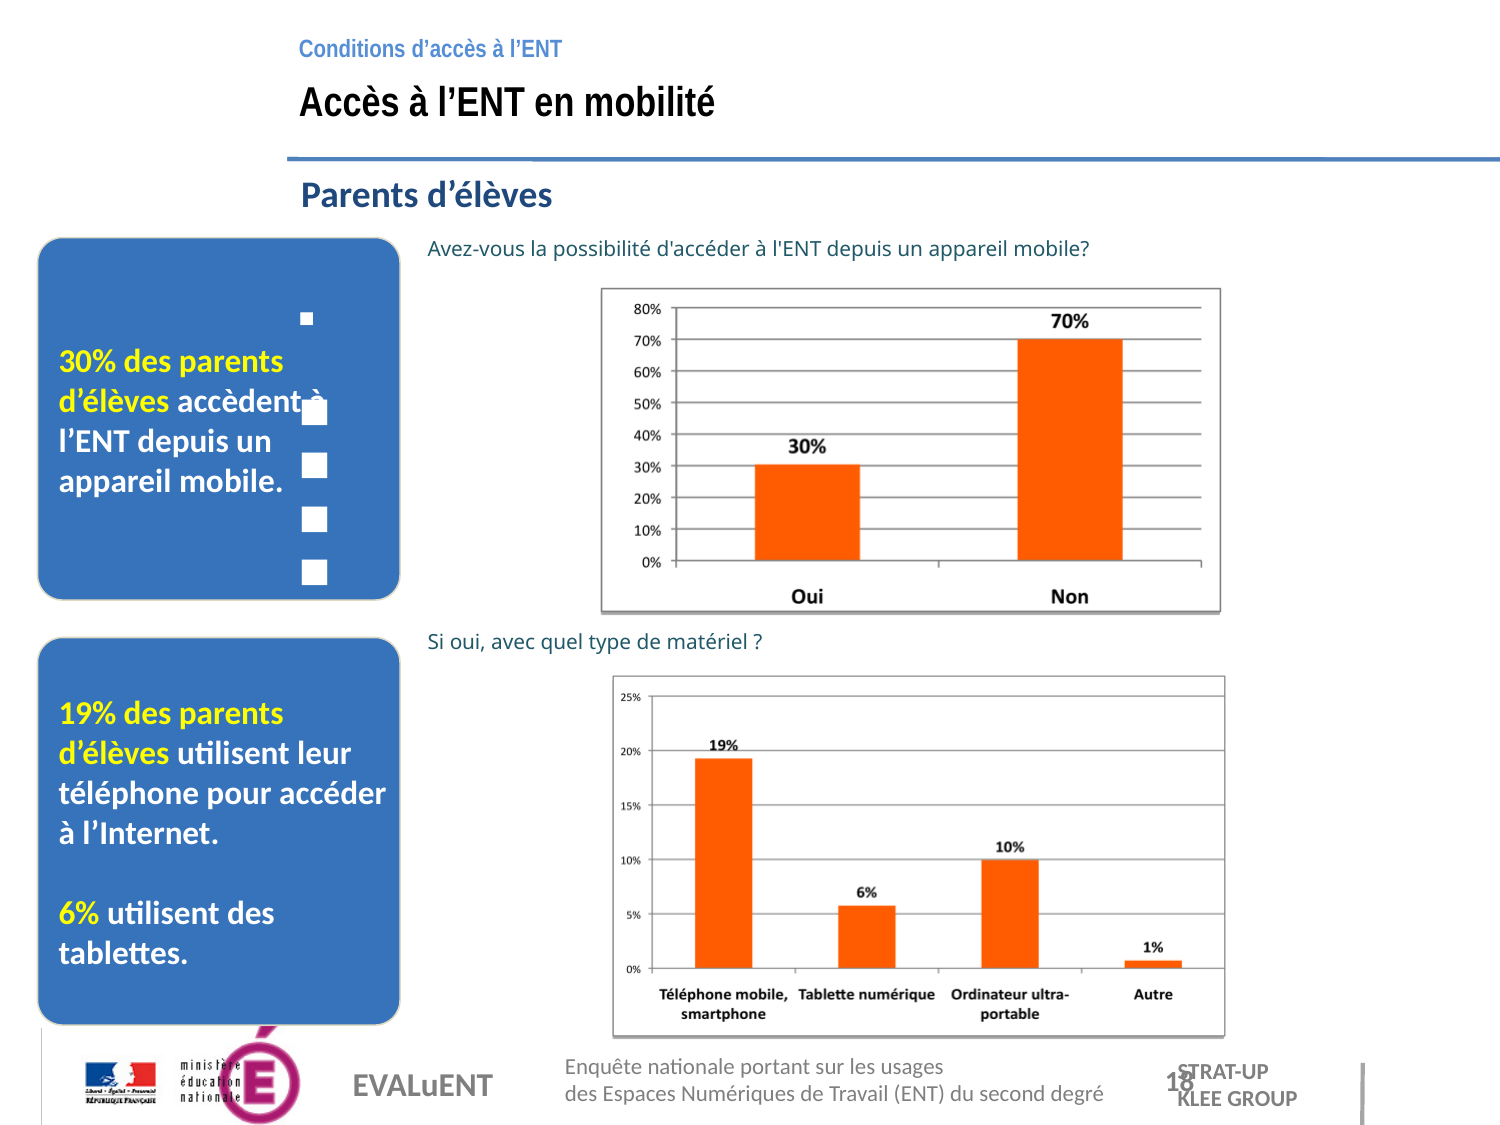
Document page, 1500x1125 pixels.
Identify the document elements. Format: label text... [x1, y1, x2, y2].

text_box Si oui, avec quel type de matériel ? [412, 620, 1500, 663]
text_box 19% des parents d’élèves utilisent leur téléphone pour accéder à l’Internet. 6% utilisent des tablettes. [37, 637, 401, 1026]
text_box 30% des parents d’élèves accèdent à l’ENT depuis un appareil mobile. [37, 237, 401, 601]
text_box Conditions d’accès à l’ENT Accès à l’ENT en mobilité [284, 25, 1455, 100]
picture [600, 287, 1222, 613]
text_box Parents d’élèves [286, 162, 571, 224]
picture [612, 675, 1226, 1037]
text_box [1074, 1050, 1426, 1110]
text_box Avez-vous la possibilité d'accéder à l'ENT depuis un appareil mobile? [412, 228, 1500, 271]
